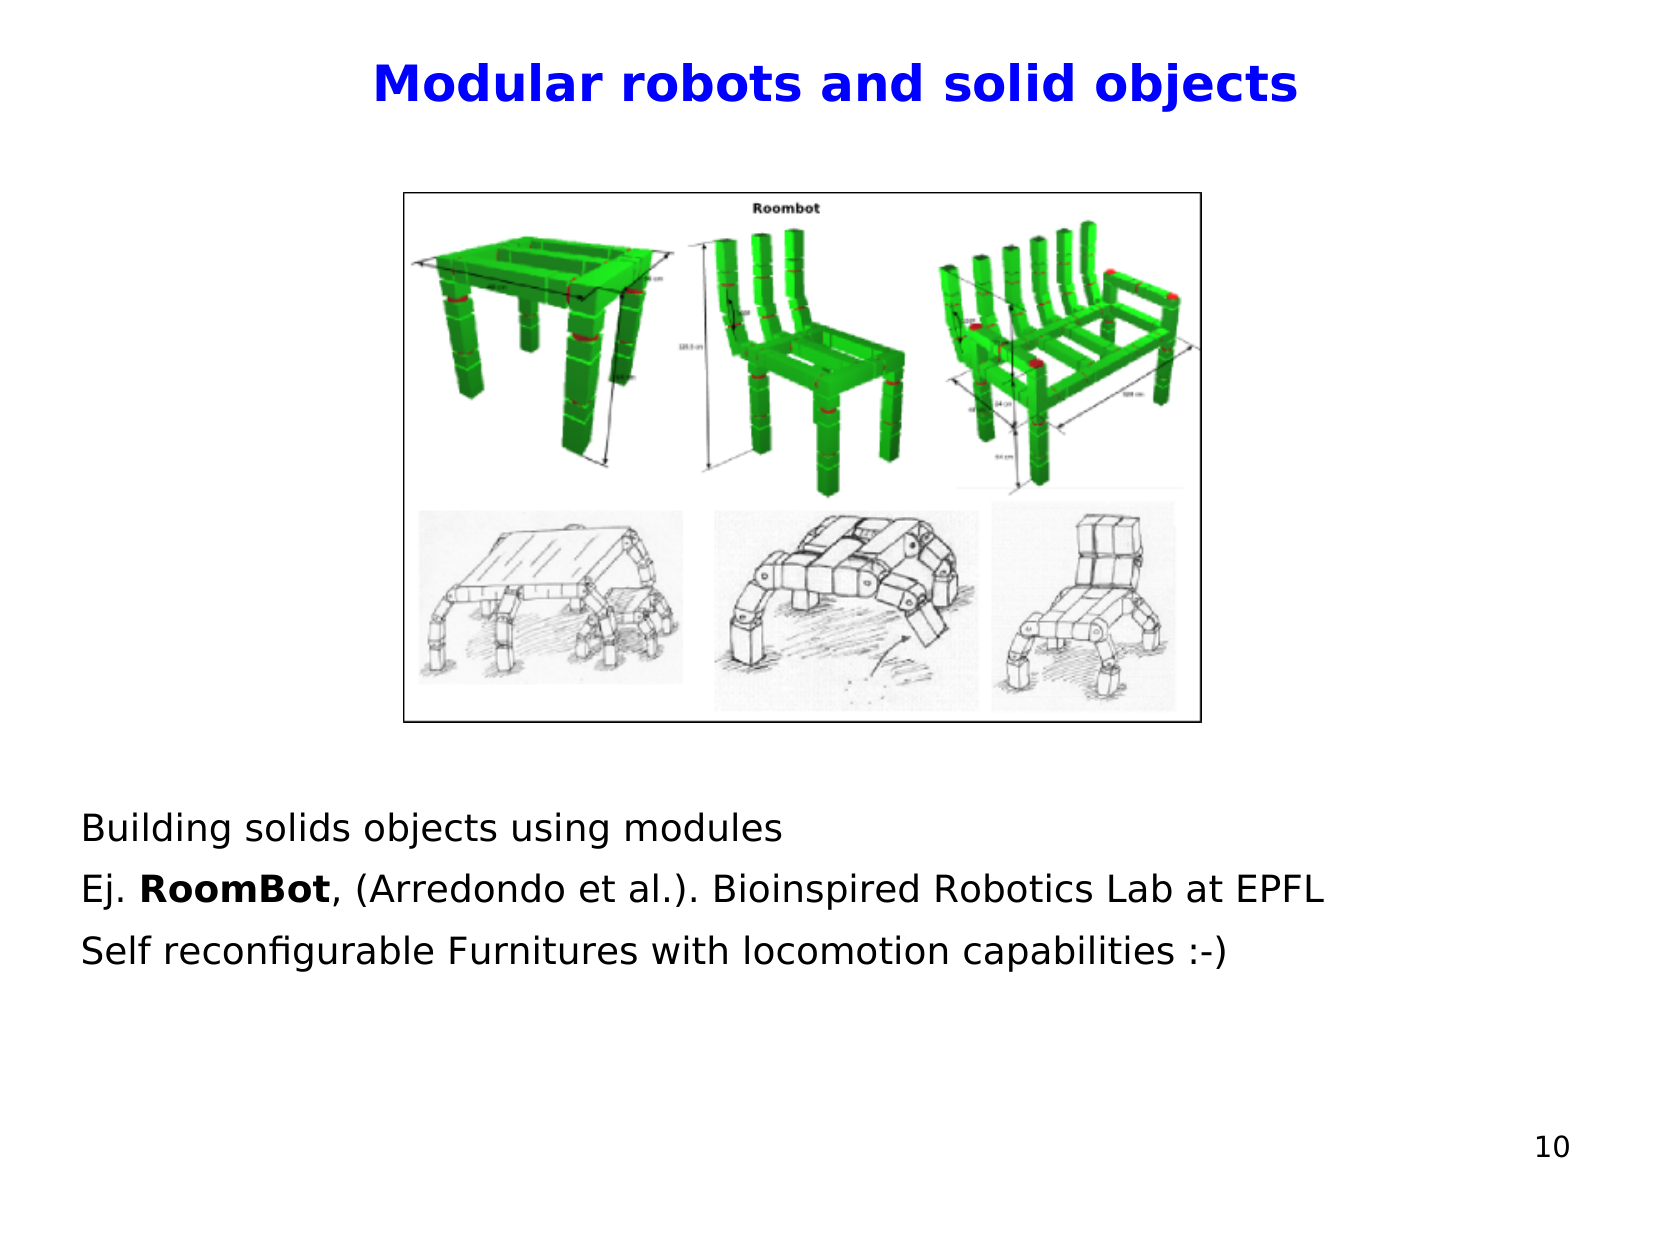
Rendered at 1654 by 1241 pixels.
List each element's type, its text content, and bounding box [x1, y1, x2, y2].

picture [403, 192, 1202, 723]
text_box Building solids objects using modules Ej. RoomBot, (Arredondo et al.). Bioinspired Robotics Lab at EPFL Self reconfigurable Furnitures with locomotion capabilities :-) [53, 799, 1354, 981]
text_box Modular robots and solid objects [357, 47, 1315, 121]
